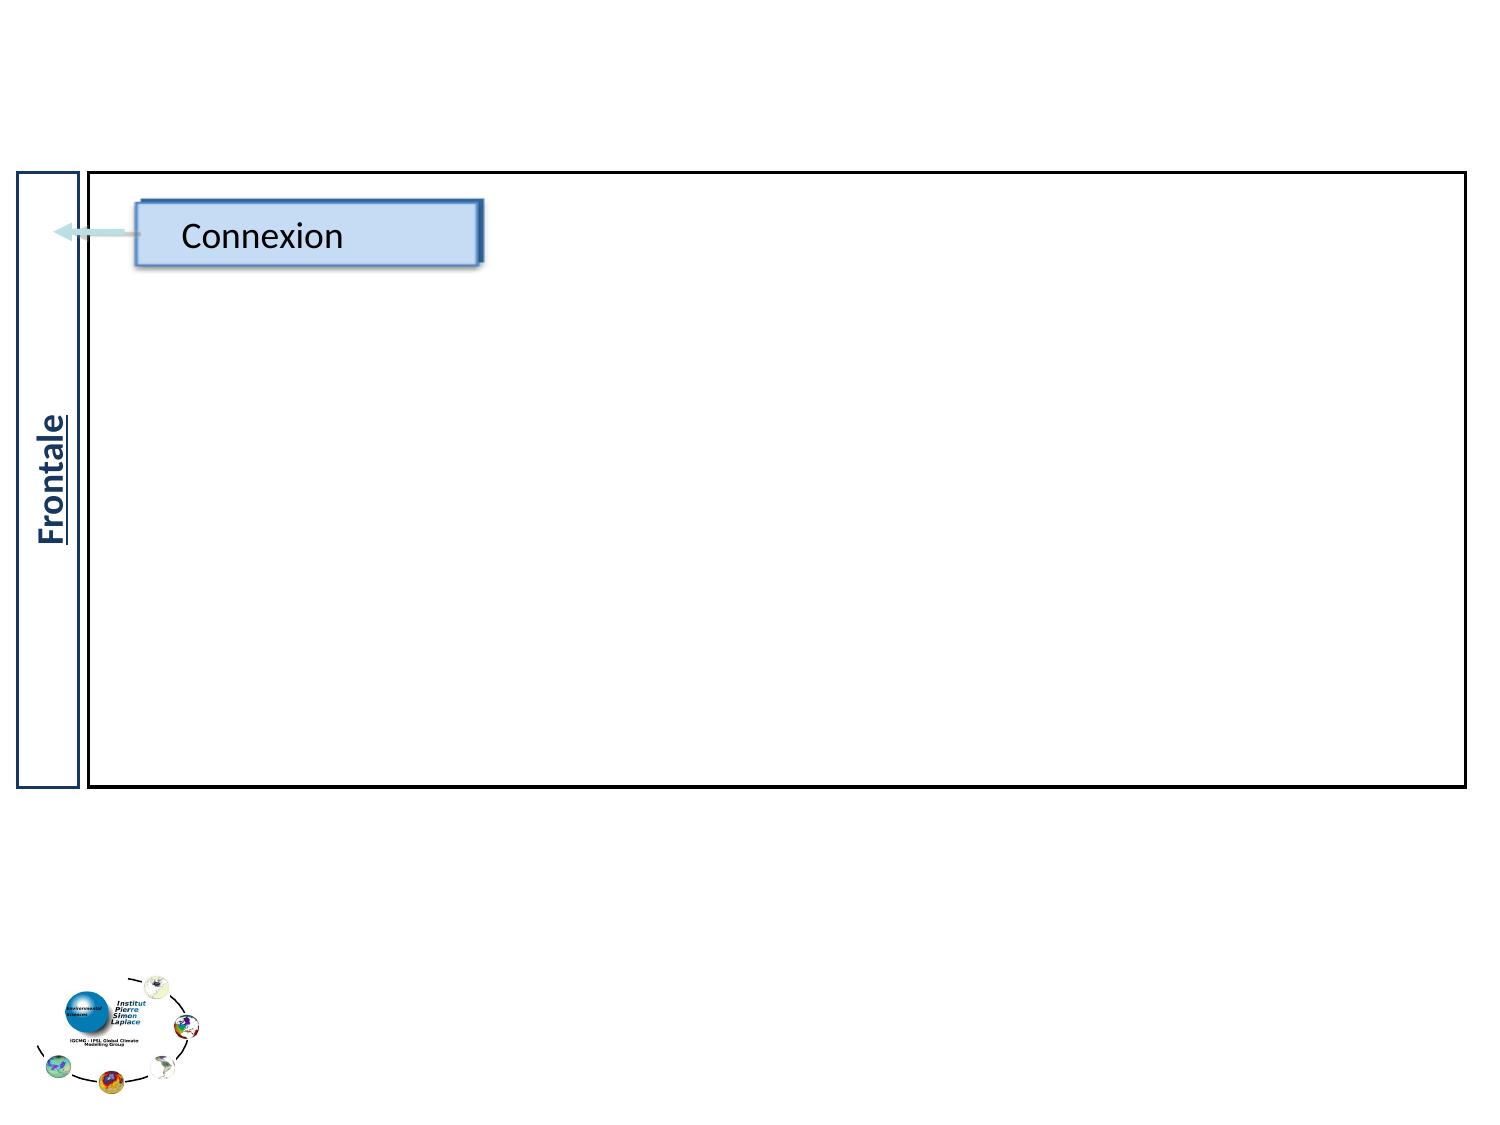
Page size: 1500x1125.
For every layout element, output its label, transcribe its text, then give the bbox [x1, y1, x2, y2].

picture [97, 1069, 125, 1095]
picture [65, 974, 170, 1048]
picture [172, 1013, 200, 1040]
picture [44, 1054, 72, 1079]
text_box Connexion [112, 202, 414, 264]
picture [148, 1054, 176, 1080]
text_box Frontale [17, 172, 79, 788]
picture [123, 197, 491, 279]
